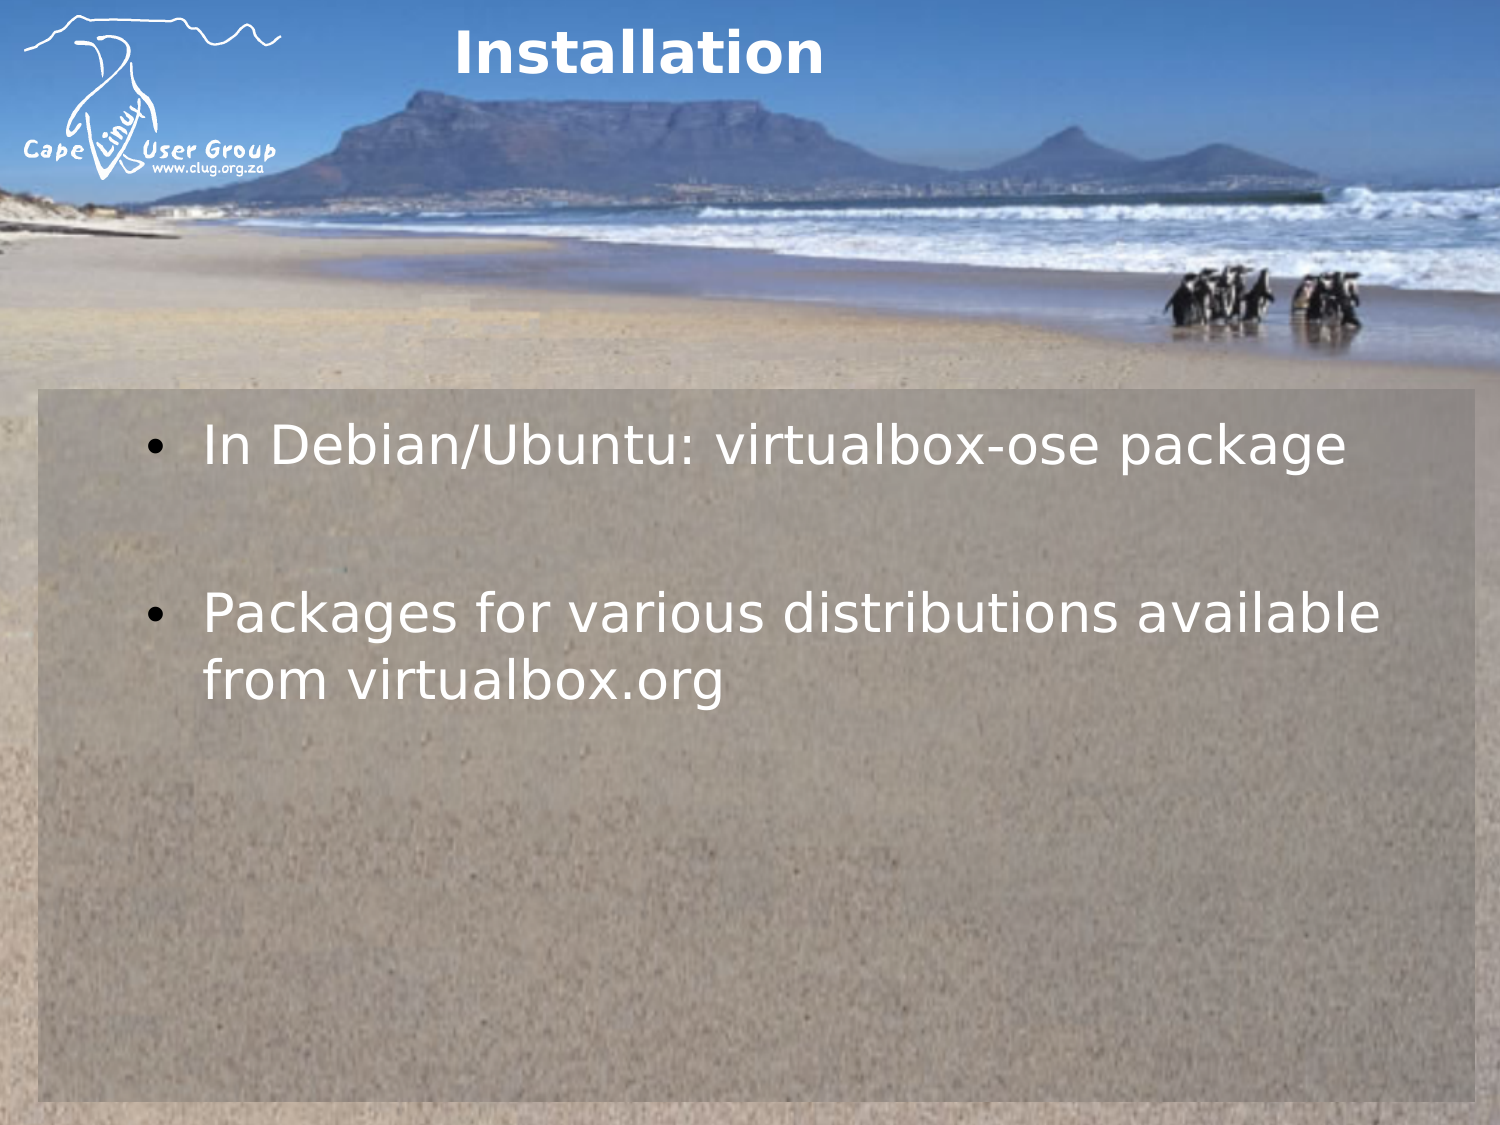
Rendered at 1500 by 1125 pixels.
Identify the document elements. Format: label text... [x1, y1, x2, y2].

picture [0, 0, 1500, 1125]
title Installation [453, 15, 1500, 88]
list In Debian/Ubuntu: virtualbox-ose package Packages for various distributions available from virtualbox.org [89, 409, 1435, 1030]
